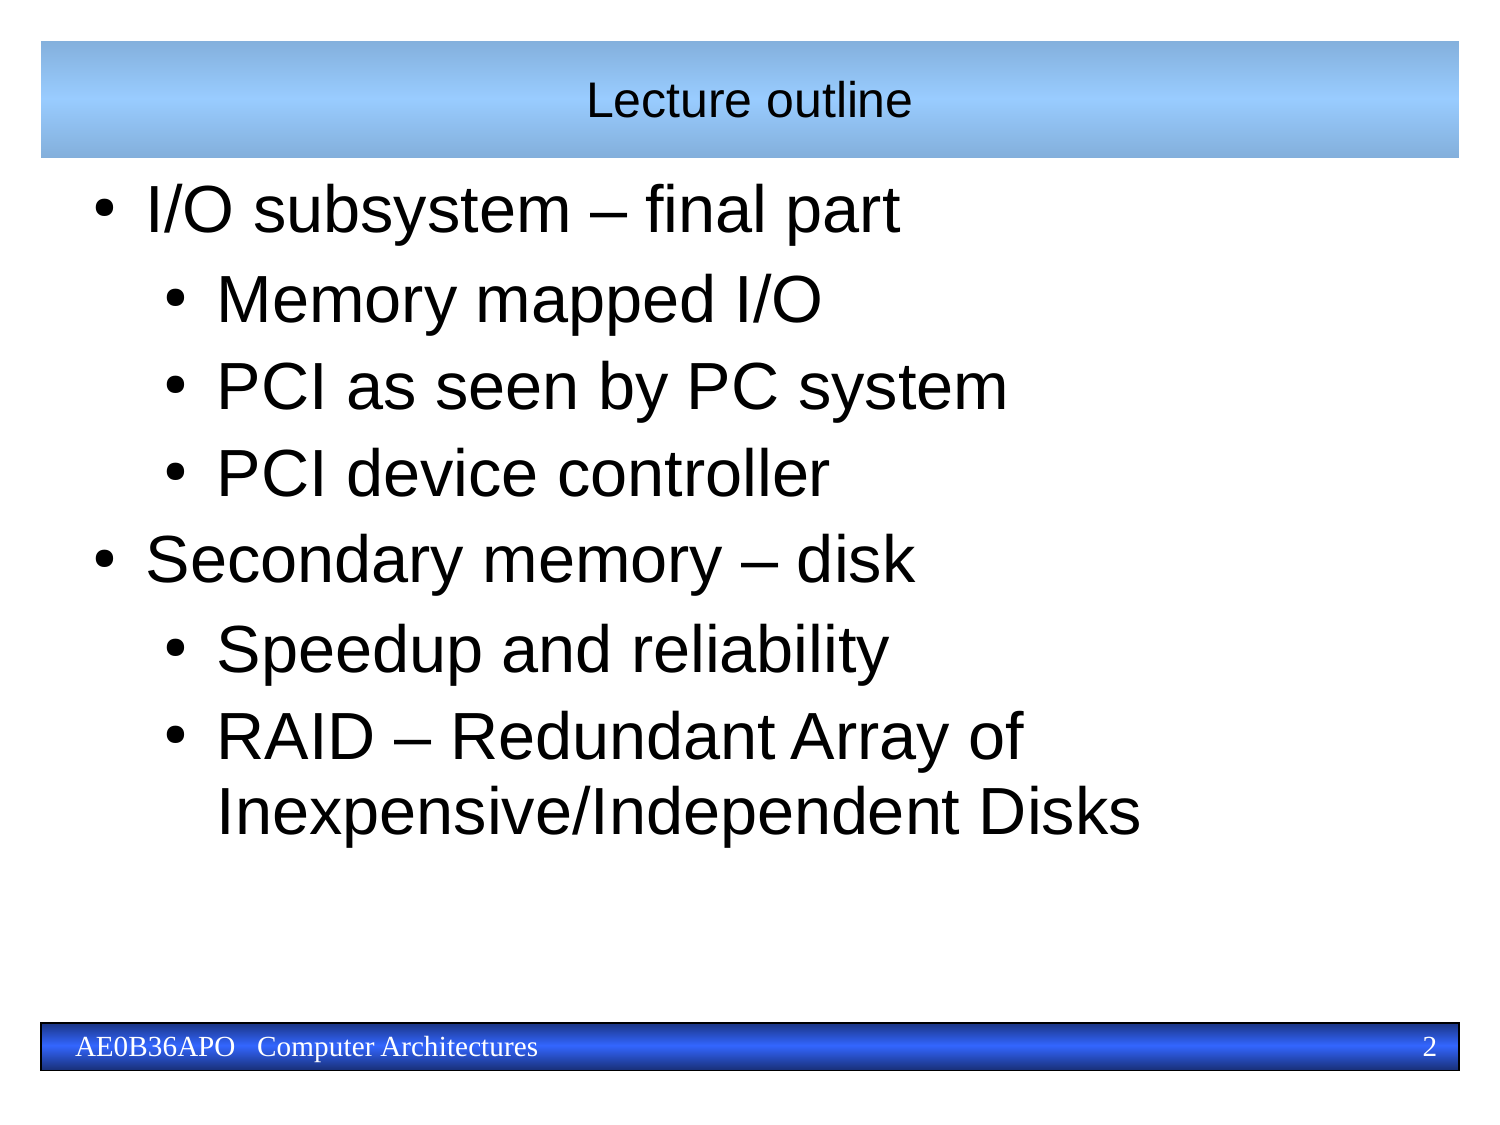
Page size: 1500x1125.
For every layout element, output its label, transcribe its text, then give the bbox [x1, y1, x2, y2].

list I/O subsystem – final part Memory mapped I/O PCI as seen by PC system PCI device controller Secondary memory – disk Speedup and reliability RAID – Redundant Array of Inexpensive/Independent Disks [75, 172, 1426, 976]
title Lecture outline [41, 41, 1459, 158]
